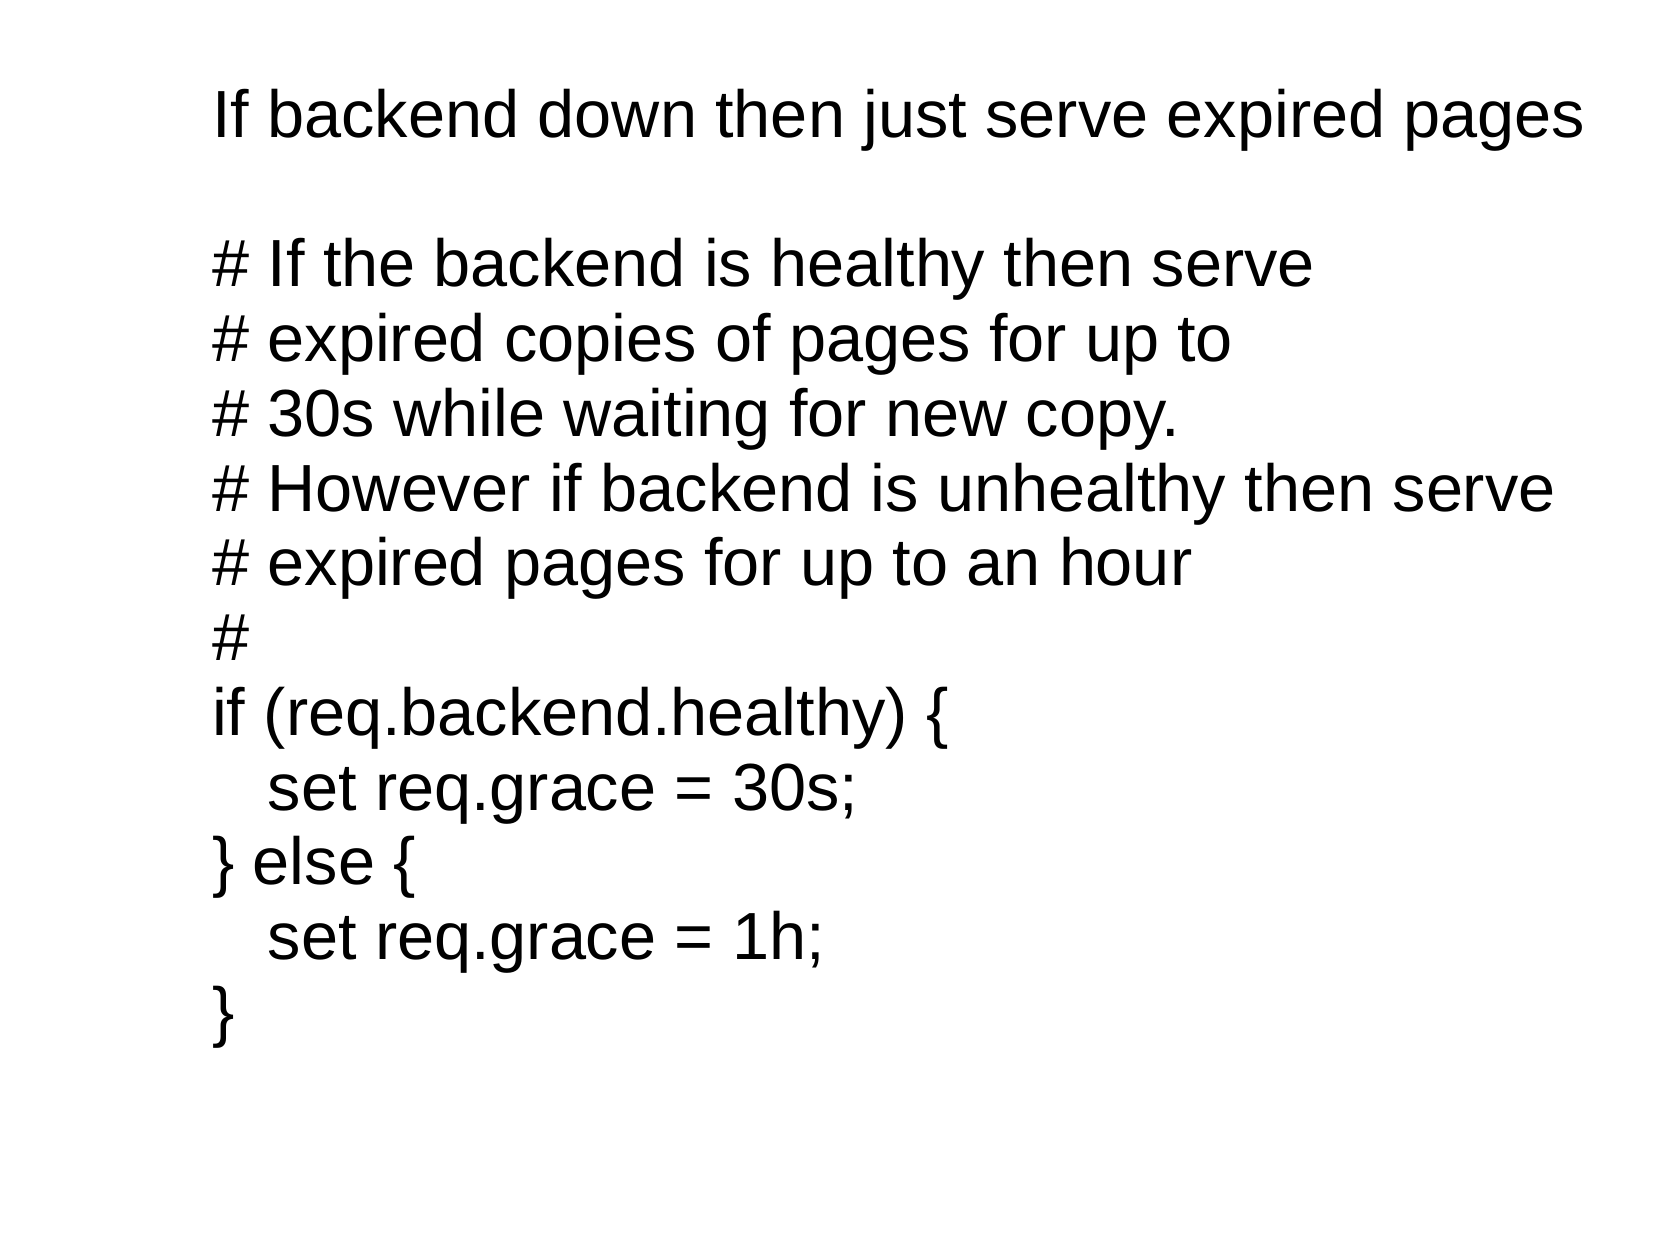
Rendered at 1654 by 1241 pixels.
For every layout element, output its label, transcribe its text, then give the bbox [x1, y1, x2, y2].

text_box If backend down then just serve expired pages # If the backend is healthy then serve # expired copies of pages for up to # 30s while waiting for new copy. # However if backend is unhealthy then serve # expired pages for up to an hour # if (req.backend.healthy) { set req.grace = 30s; } else { set req.grace = 1h; } [197, 69, 1599, 1164]
